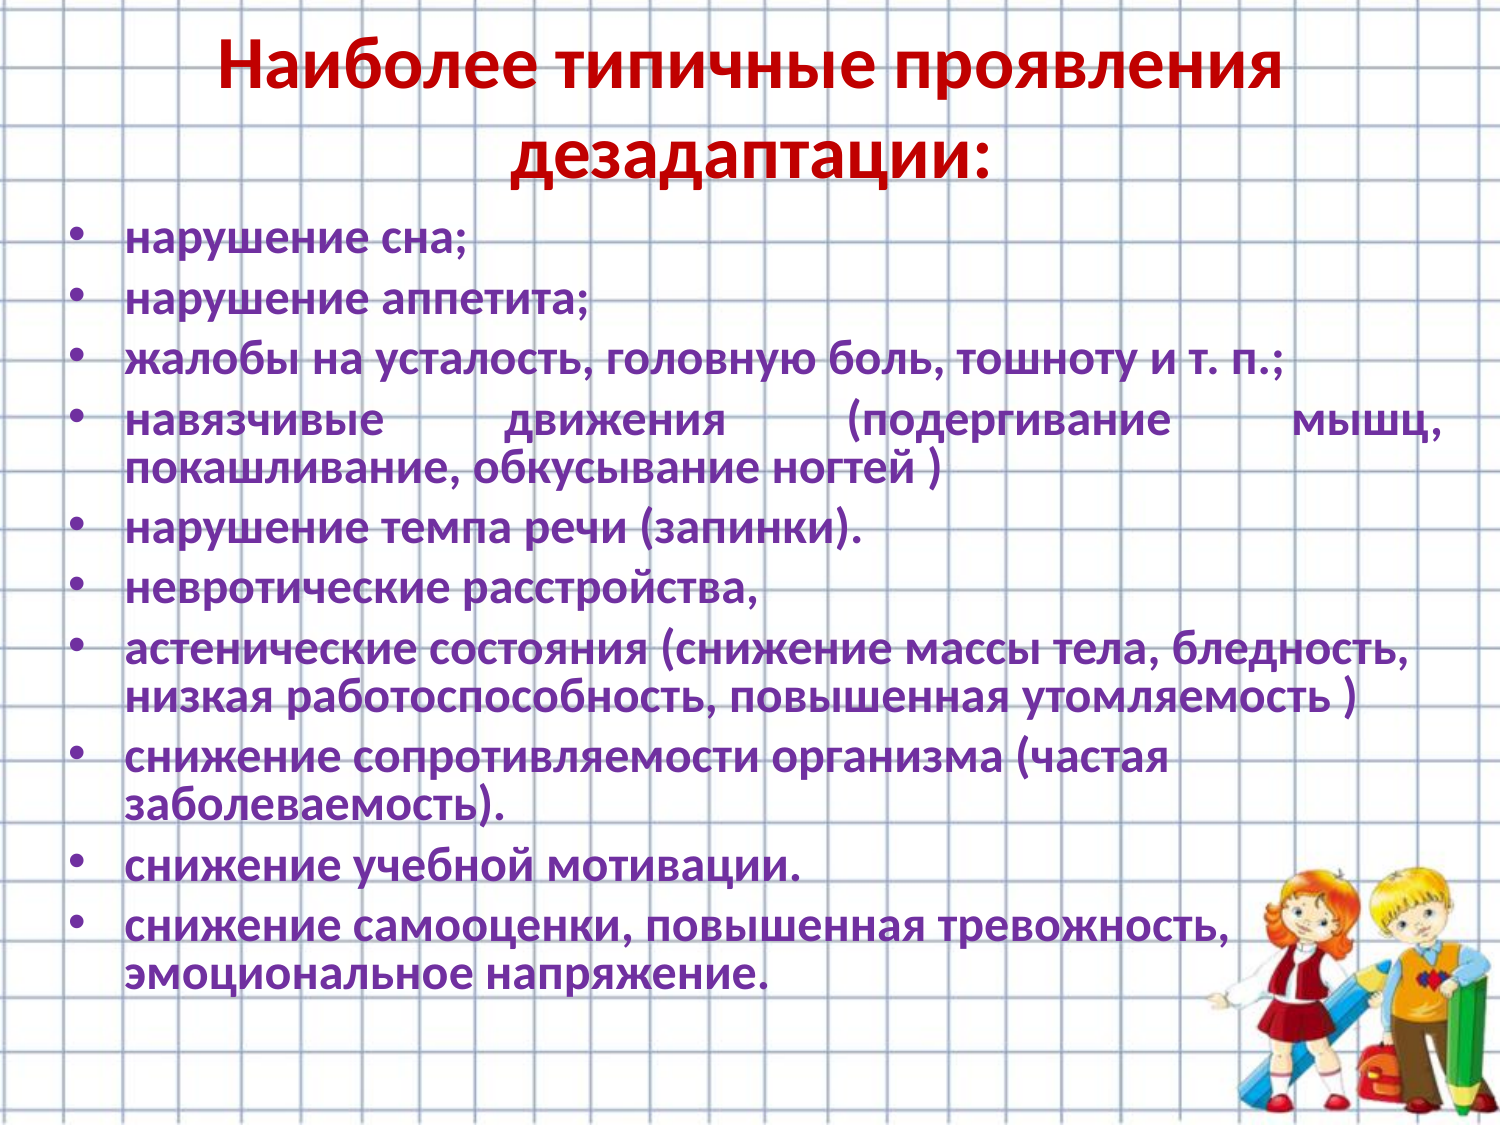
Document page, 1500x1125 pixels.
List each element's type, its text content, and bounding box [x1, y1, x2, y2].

list нарушение сна; нарушение аппетита; жалобы на усталость, головную боль, тошноту и т. п.; навязчивые движения (подергивание мышц, покашливание, обкусывание ногтей ) нарушение темпа речи (запинки). невротические расстройства, астенические состояния (снижение массы тела, бледность, низкая работоспособность, повышенная утомляемость ) снижение сопротивляемости организма (частая заболеваемость). снижение учебной мотивации. снижение самооценки, повышенная тревожность, эмоциональное напряжение. [53, 208, 1459, 1083]
picture [0, 0, 1500, 1125]
title Наиболее типичные проявления дезадаптации: [76, 54, 1427, 243]
